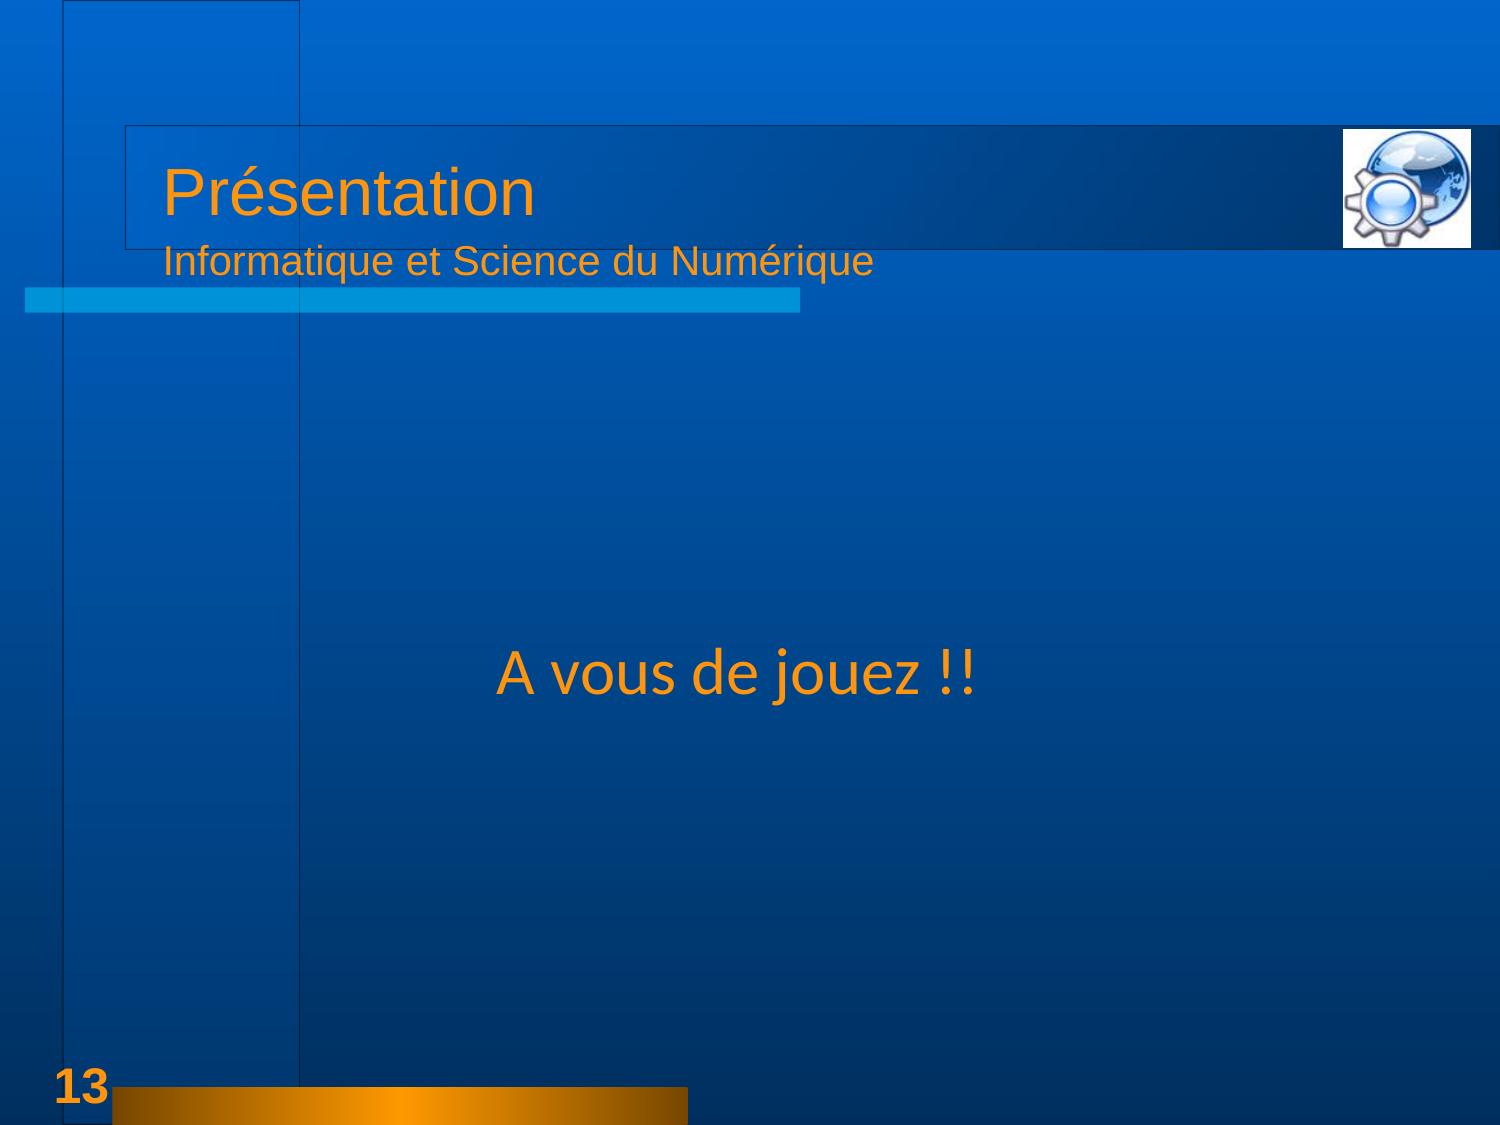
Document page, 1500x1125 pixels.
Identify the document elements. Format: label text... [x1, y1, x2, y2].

text_box A vous de jouez !! [118, 595, 1359, 898]
picture [1343, 129, 1471, 248]
